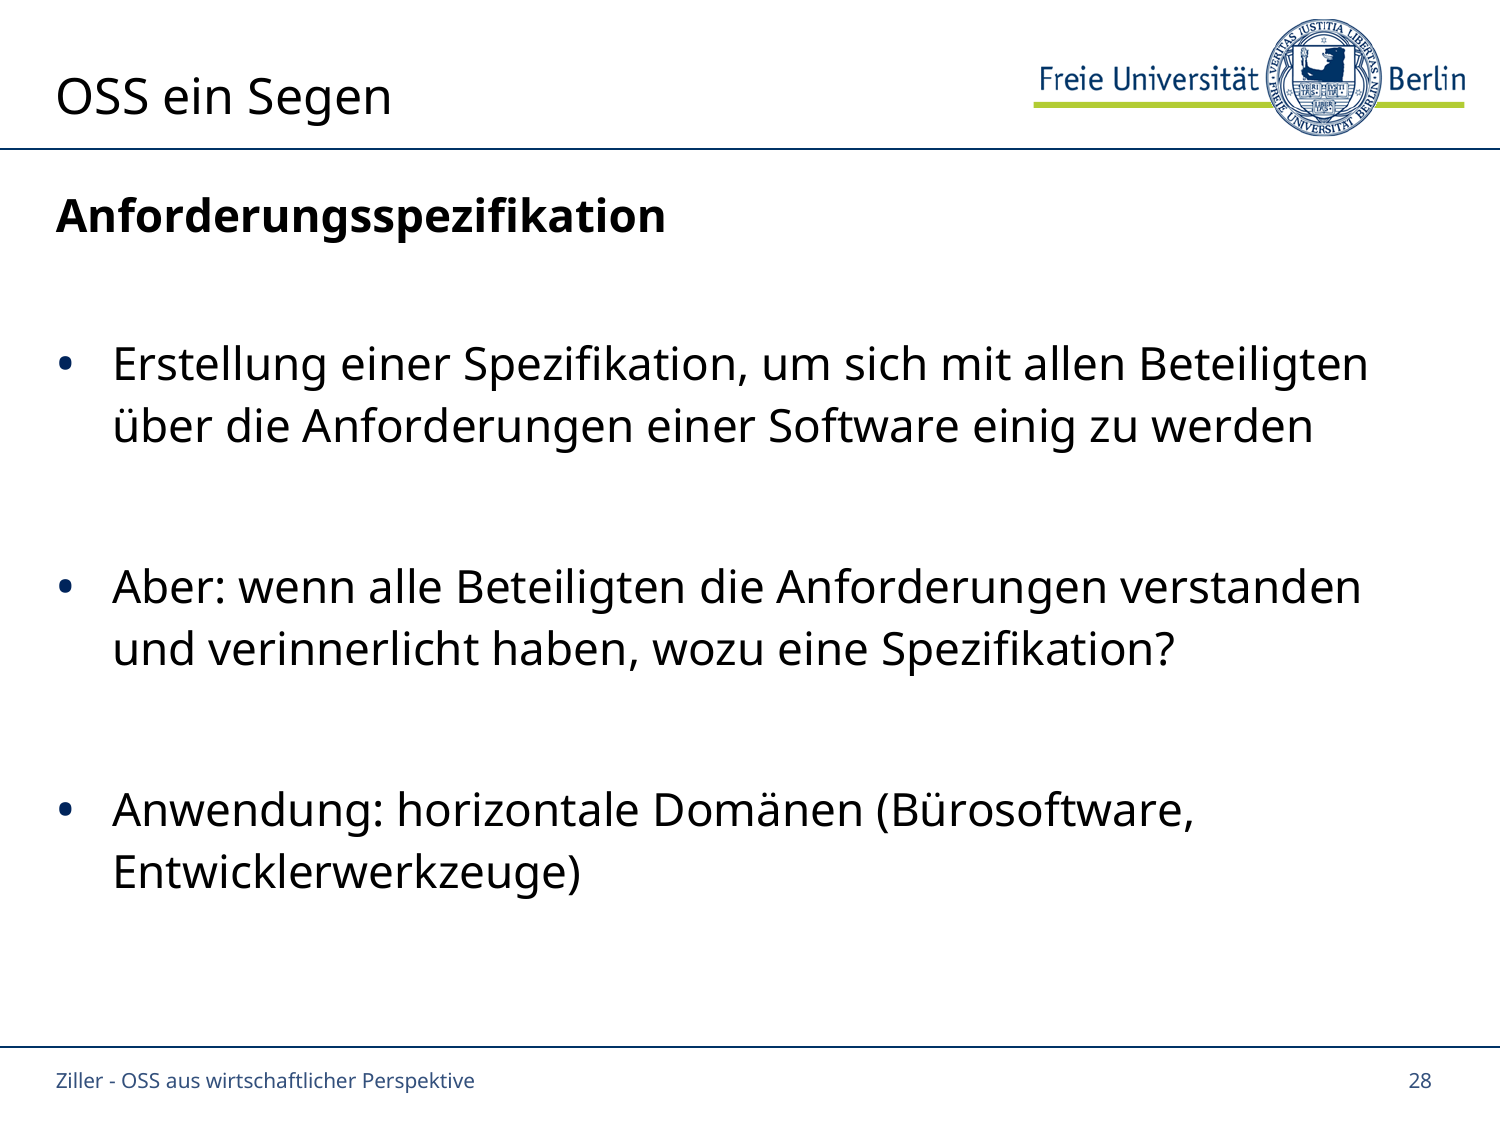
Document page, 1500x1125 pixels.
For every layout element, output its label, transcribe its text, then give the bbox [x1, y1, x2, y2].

picture [1033, 19, 1470, 137]
title OSS ein Segen [41, 0, 1016, 138]
list Anforderungsspezifikation Erstellung einer Spezifikation, um sich mit allen Beteiligten über die Anforderungen einer Software einig zu werden Aber: wenn alle Beteiligten die Anforderungen verstanden und verinnerlicht haben, wozu eine Spezifikation? Anwendung: horizontale Domänen (Bürosoftware, Entwicklerwerkzeuge) [41, 175, 1447, 1039]
